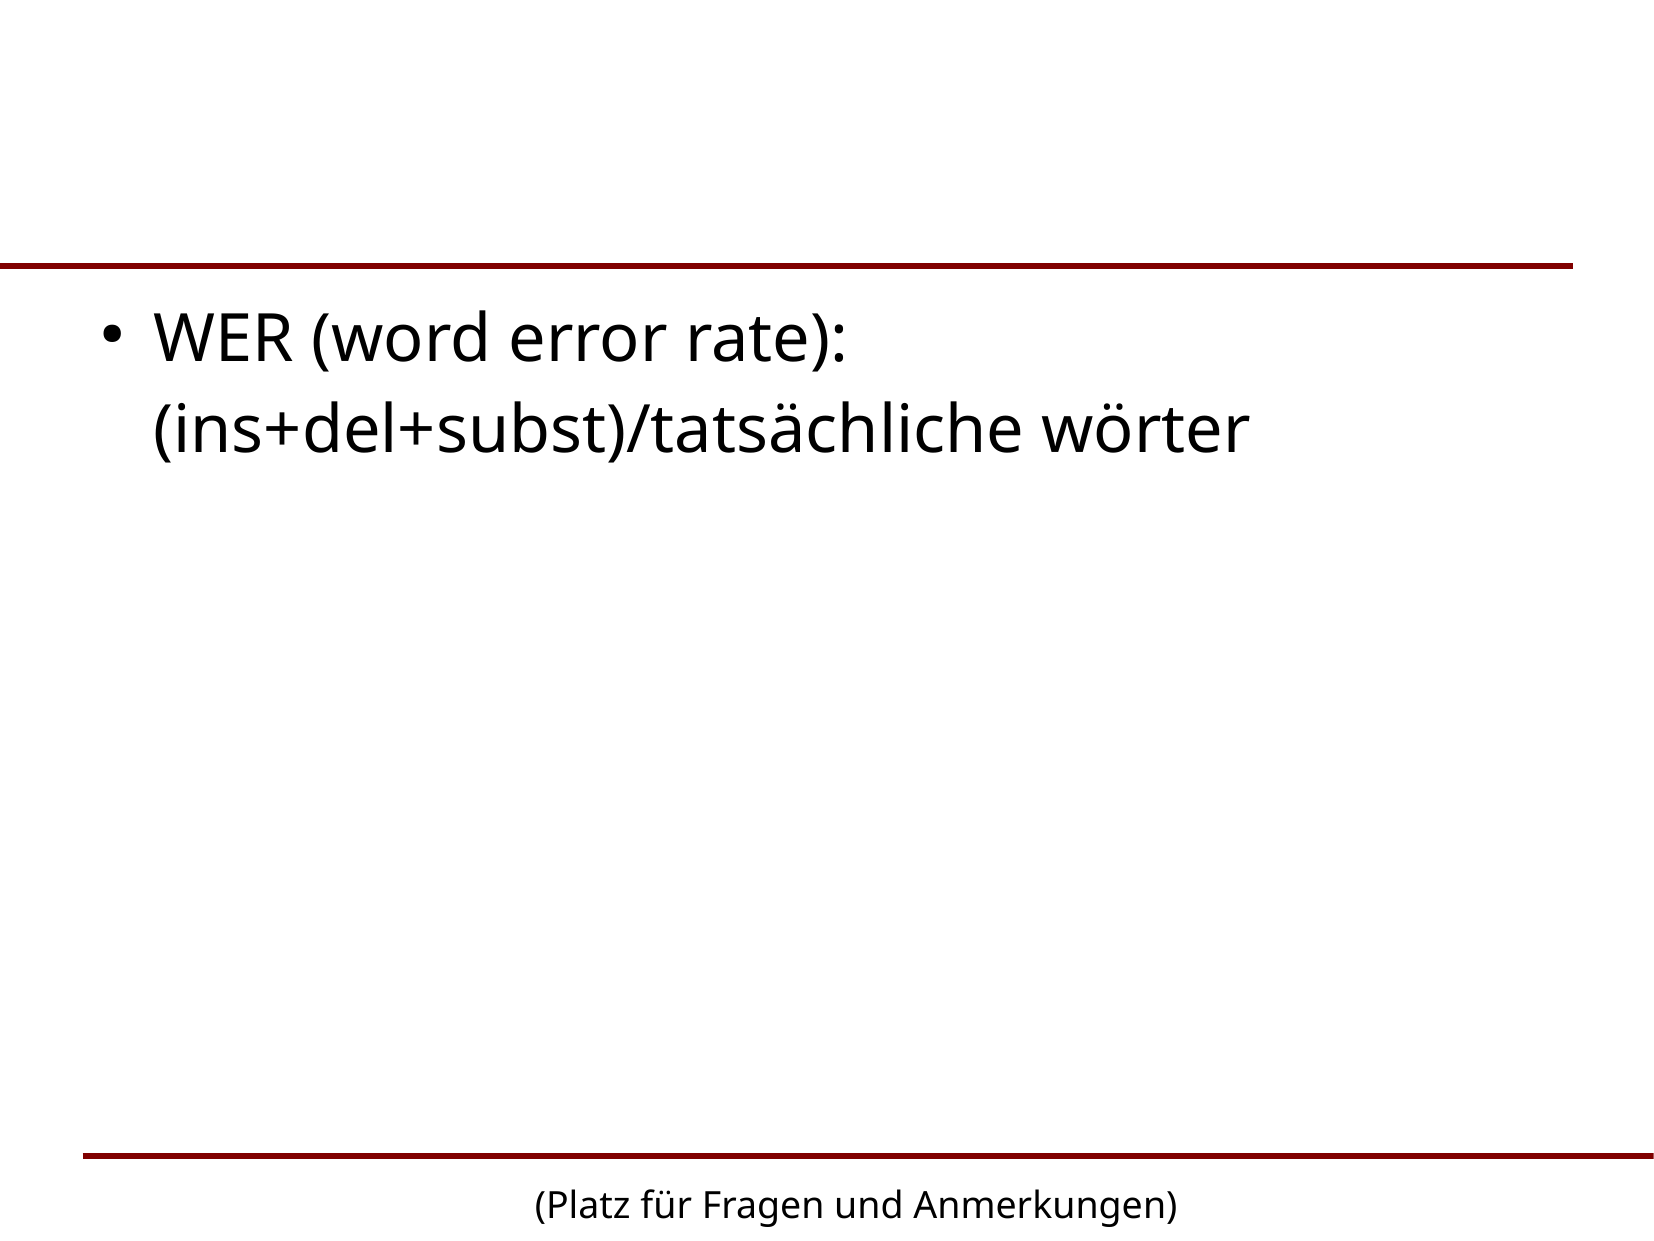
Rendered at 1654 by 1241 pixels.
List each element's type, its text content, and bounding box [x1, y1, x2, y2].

list WER (word error rate): (ins+del+subst)/tatsächliche wörter [82, 290, 1571, 1188]
text_box (Platz für Fragen und Anmerkungen) [520, 1171, 1114, 1237]
